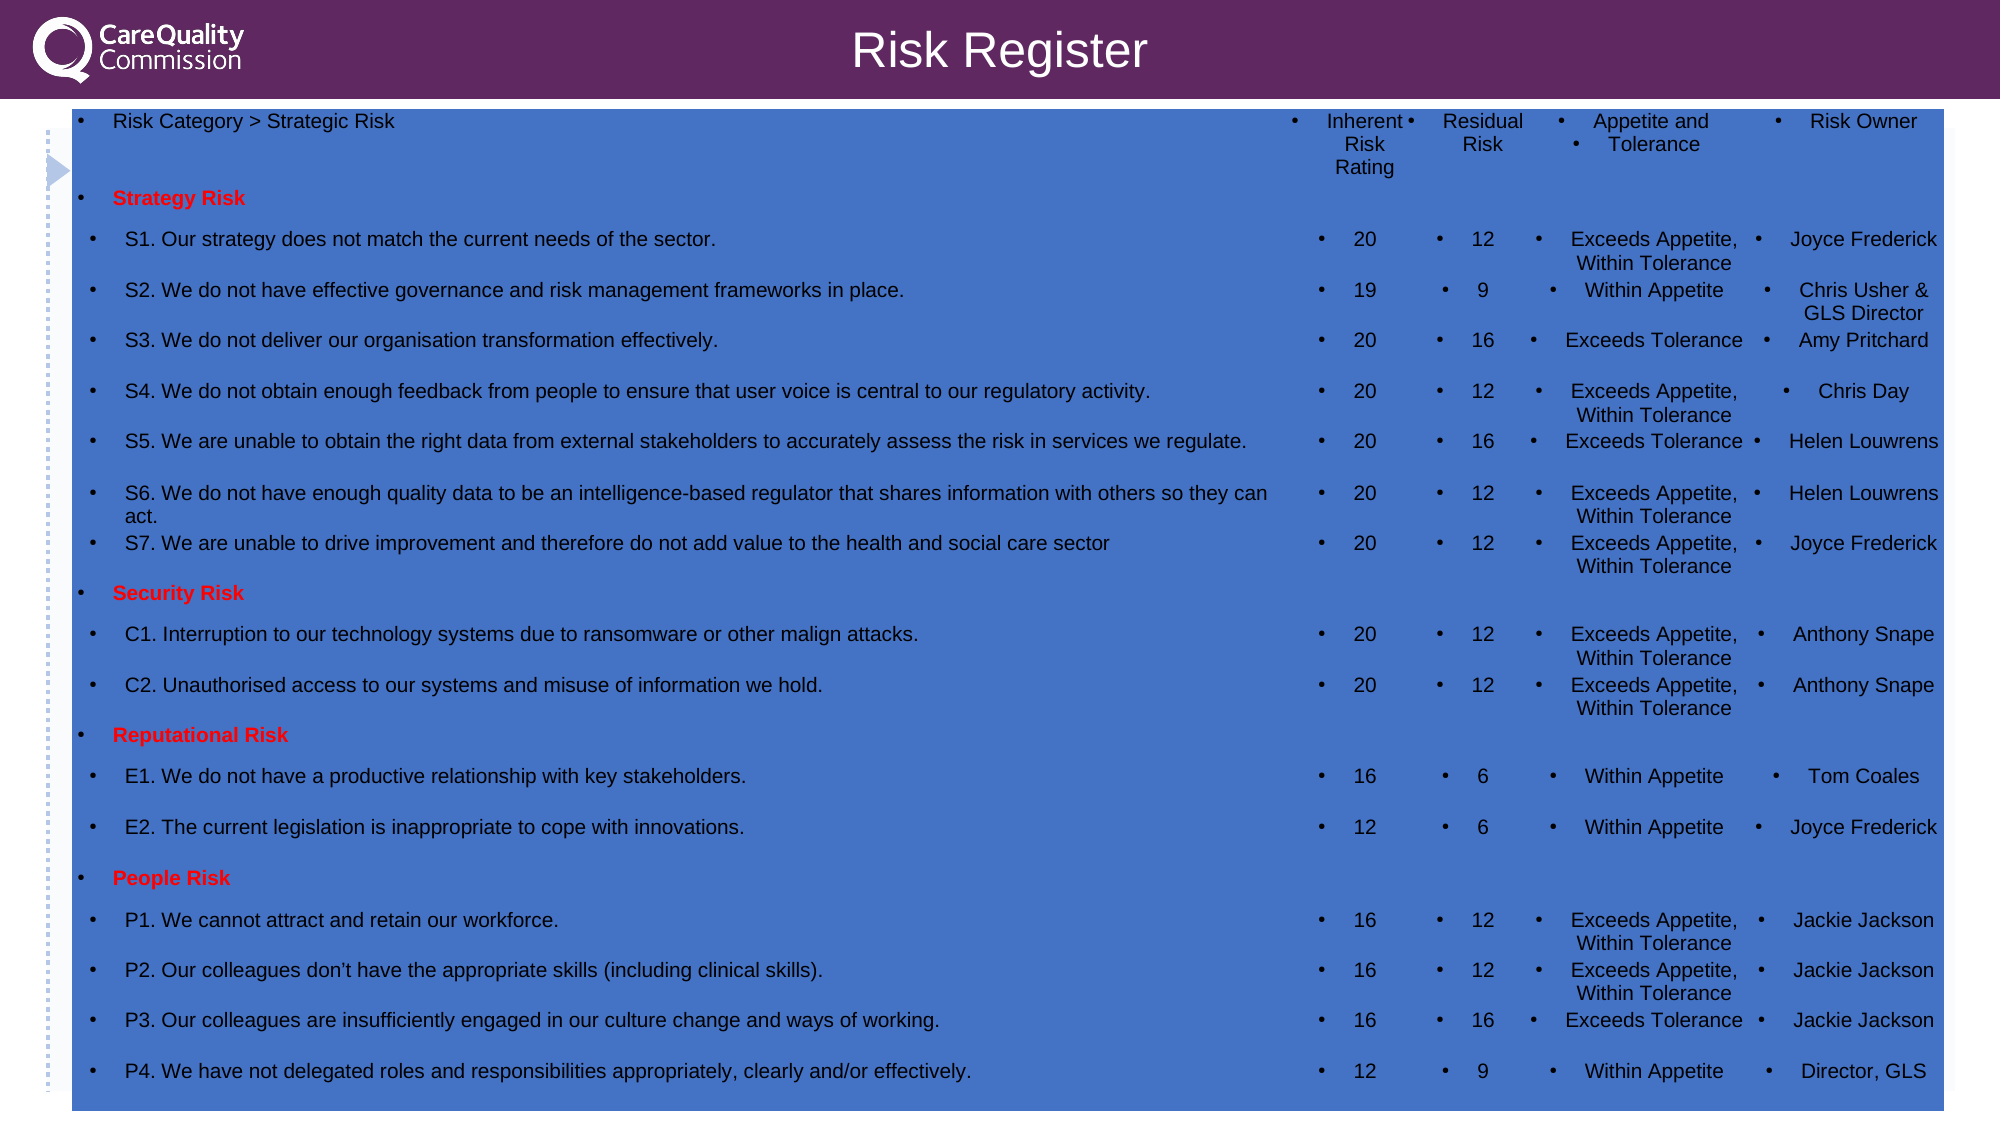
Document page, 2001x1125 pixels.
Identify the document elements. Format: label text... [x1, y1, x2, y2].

table_cell Amy Pritchard [1749, 329, 1944, 380]
table_cell 19 [1288, 279, 1406, 329]
table_cell 16 [1406, 1009, 1524, 1060]
table_cell C2. Unauthorised access to our systems and misuse of information we hold. [72, 673, 1288, 723]
table_cell Security Risk [72, 582, 1944, 623]
picture [32, 16, 245, 84]
table_cell P2. Our colleagues don’t have the appropriate skills (including clinical skills). [72, 959, 1288, 1009]
table_cell 9 [1406, 279, 1524, 329]
table_cell Reputational Risk [72, 723, 1944, 765]
table_cell 16 [1406, 329, 1524, 380]
table_cell 12 [1288, 1060, 1406, 1111]
table_cell Chris Day [1749, 380, 1944, 430]
table_cell Exceeds Appetite, Within Tolerance [1524, 673, 1749, 723]
table_cell Anthony Snape [1749, 673, 1944, 723]
table_cell 12 [1288, 816, 1406, 867]
table_cell Exceeds Appetite, Within Tolerance [1524, 228, 1749, 279]
table_cell 20 [1288, 481, 1406, 531]
table_cell Exceeds Appetite, Within Tolerance [1524, 481, 1749, 531]
table_cell 12 [1406, 673, 1524, 723]
table_cell P1. We cannot attract and retain our workforce. [72, 908, 1288, 959]
table_cell 16 [1406, 430, 1524, 481]
table_cell Chris Usher & GLS Director [1749, 279, 1944, 329]
table_cell Exceeds Tolerance [1524, 430, 1749, 481]
table_cell 12 [1406, 481, 1524, 531]
table_cell 20 [1288, 673, 1406, 723]
table_cell 20 [1288, 623, 1406, 673]
table_cell Within Appetite [1524, 765, 1749, 816]
table_cell Within Appetite [1524, 816, 1749, 867]
table_cell Exceeds Appetite, Within Tolerance [1524, 531, 1749, 582]
table_cell Joyce Frederick [1749, 816, 1944, 867]
table_header Risk Owner [1749, 109, 1944, 186]
table_cell S5. We are unable to obtain the right data from external stakeholders to accurately assess the risk in services we regulate. [72, 430, 1288, 481]
table_cell Helen Louwrens [1749, 481, 1944, 531]
table_cell 12 [1406, 228, 1524, 279]
text_box Risk Register [641, 9, 1358, 86]
table_cell Director, GLS [1749, 1060, 1944, 1111]
table_cell 20 [1288, 228, 1406, 279]
table_cell Within Appetite [1524, 1060, 1749, 1111]
table_cell Exceeds Tolerance [1524, 1009, 1749, 1060]
table_cell Helen Louwrens [1749, 430, 1944, 481]
table_cell Jackie Jackson [1749, 908, 1944, 959]
text_box [47, 128, 72, 1091]
table_cell Jackie Jackson [1749, 1009, 1944, 1060]
table_cell S1. Our strategy does not match the current needs of the sector. [72, 228, 1288, 279]
table_cell 16 [1288, 1009, 1406, 1060]
table_header Inherent Risk Rating [1288, 109, 1406, 186]
table_cell P3. Our colleagues are insufficiently engaged in our culture change and ways of working. [72, 1009, 1288, 1060]
table_cell 20 [1288, 430, 1406, 481]
table_cell 12 [1406, 908, 1524, 959]
table_header Risk Category > Strategic Risk [72, 109, 1288, 186]
table_cell Tom Coales [1749, 765, 1944, 816]
table_header Residual Risk [1406, 109, 1524, 186]
table_cell People Risk [72, 867, 1944, 908]
table_cell S6. We do not have enough quality data to be an intelligence-based regulator that shares information with others so they can act. [72, 481, 1288, 531]
table_cell Exceeds Tolerance [1524, 329, 1749, 380]
table_cell 12 [1406, 623, 1524, 673]
table_cell 20 [1288, 531, 1406, 582]
table_cell E2. The current legislation is inappropriate to cope with innovations. [72, 816, 1288, 867]
table_cell Exceeds Appetite, Within Tolerance [1524, 908, 1749, 959]
table_cell S3. We do not deliver our organisation transformation effectively. [72, 329, 1288, 380]
table_cell 16 [1288, 908, 1406, 959]
table_cell Jackie Jackson [1749, 959, 1944, 1009]
table_cell Strategy Risk [72, 186, 1944, 228]
table_cell Anthony Snape [1749, 623, 1944, 673]
table_cell 20 [1288, 329, 1406, 380]
table_cell S2. We do not have effective governance and risk management frameworks in place. [72, 279, 1288, 329]
table_cell 12 [1406, 531, 1524, 582]
table_cell Joyce Frederick [1749, 228, 1944, 279]
table_cell C1. Interruption to our technology systems due to ransomware or other malign attacks. [72, 623, 1288, 673]
table_cell 6 [1406, 816, 1524, 867]
table_cell 9 [1406, 1060, 1524, 1111]
table_cell S7. We are unable to drive improvement and therefore do not add value to the health and social care sector [72, 531, 1288, 582]
table_header Appetite and Tolerance [1524, 109, 1749, 186]
text_box [1944, 128, 1955, 1091]
table_cell 12 [1406, 380, 1524, 430]
text_box [0, 0, 2000, 99]
table_cell S4. We do not obtain enough feedback from people to ensure that user voice is central to our regulatory activity. [72, 380, 1288, 430]
table_cell E1. We do not have a productive relationship with key stakeholders. [72, 765, 1288, 816]
table_cell 16 [1288, 959, 1406, 1009]
table_cell 12 [1406, 959, 1524, 1009]
table_cell 20 [1288, 380, 1406, 430]
table_cell Exceeds Appetite, Within Tolerance [1524, 959, 1749, 1009]
table_cell Exceeds Appetite, Within Tolerance [1524, 380, 1749, 430]
table_cell P4. We have not delegated roles and responsibilities appropriately, clearly and/or effectively. [72, 1060, 1288, 1111]
table_cell Joyce Frederick [1749, 531, 1944, 582]
table_cell Within Appetite [1524, 279, 1749, 329]
table_cell 16 [1288, 765, 1406, 816]
table_cell 6 [1406, 765, 1524, 816]
table_cell Exceeds Appetite, Within Tolerance [1524, 623, 1749, 673]
